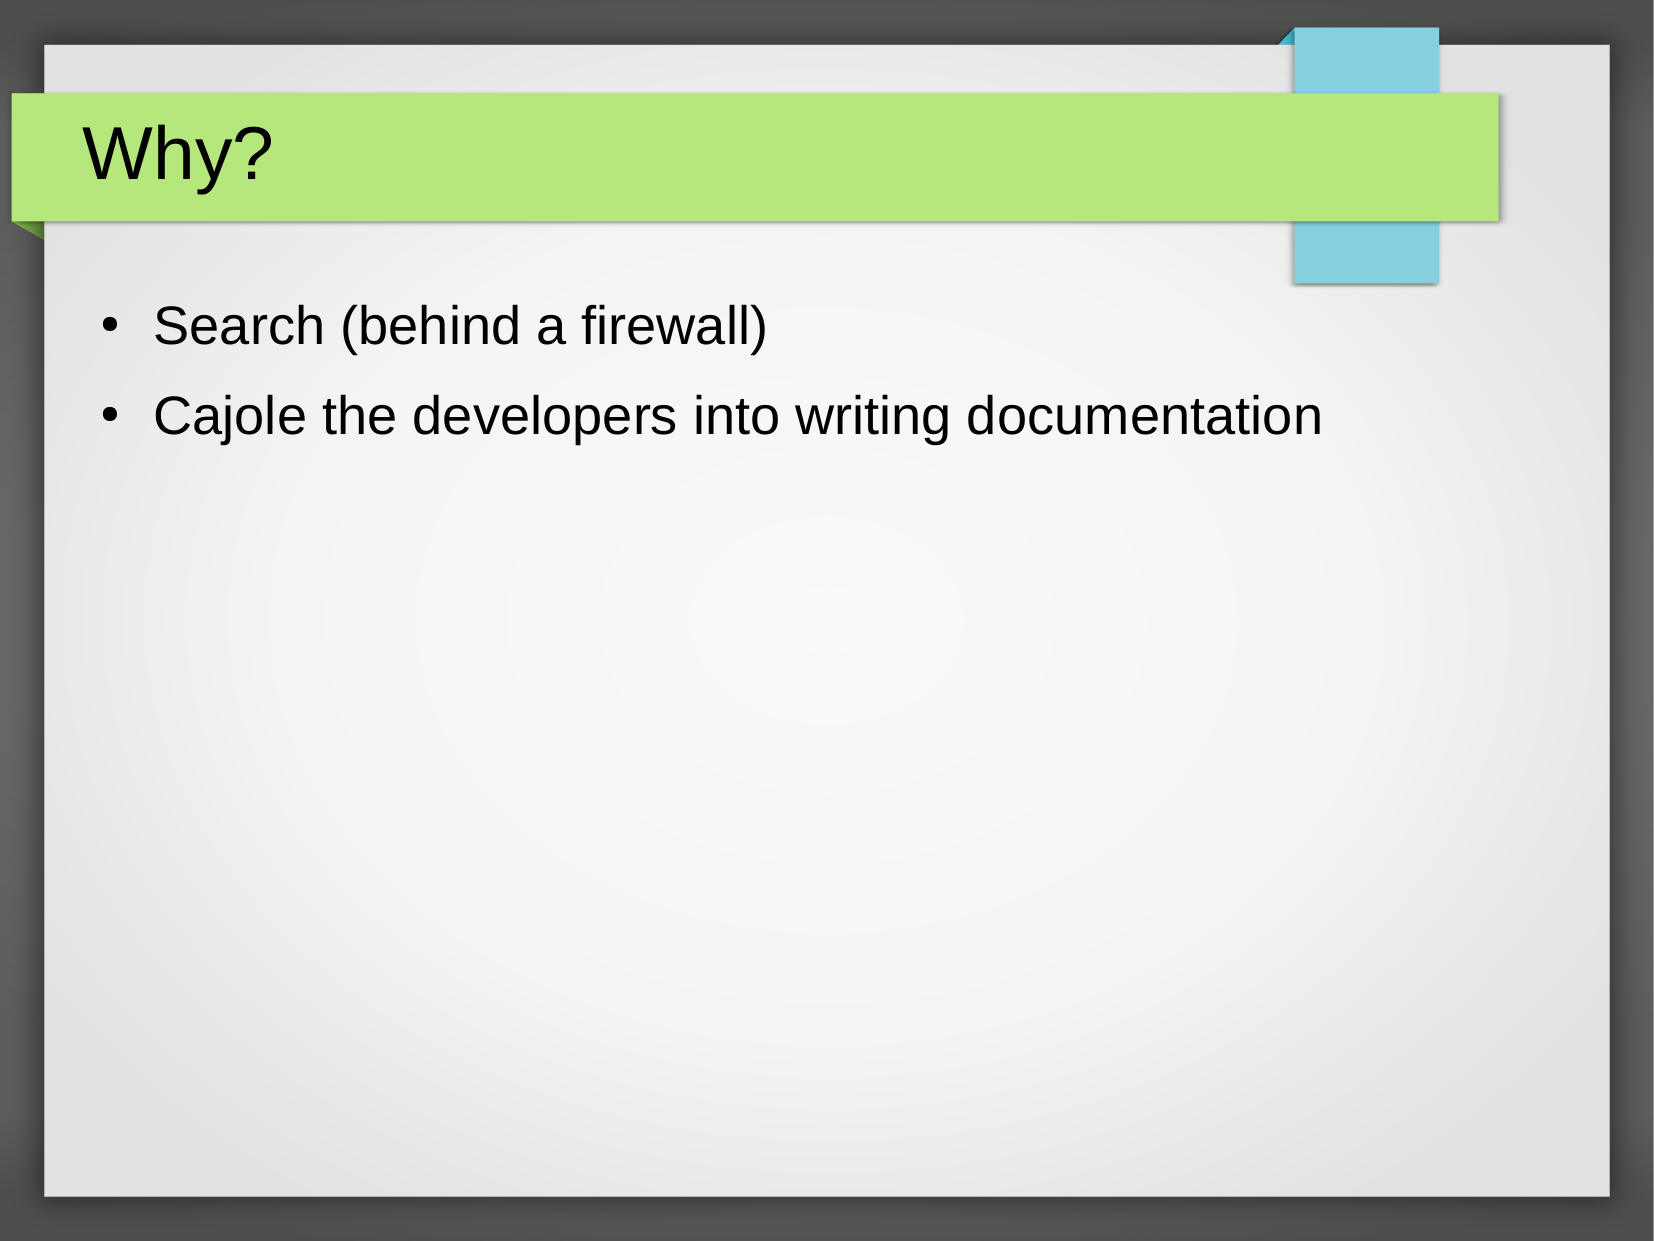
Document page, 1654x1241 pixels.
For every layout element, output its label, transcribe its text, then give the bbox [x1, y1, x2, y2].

title Why? [82, 94, 1264, 213]
picture [0, 0, 1654, 1241]
list Search (behind a firewall) Cajole the developers into writing documentation [82, 295, 1571, 1015]
